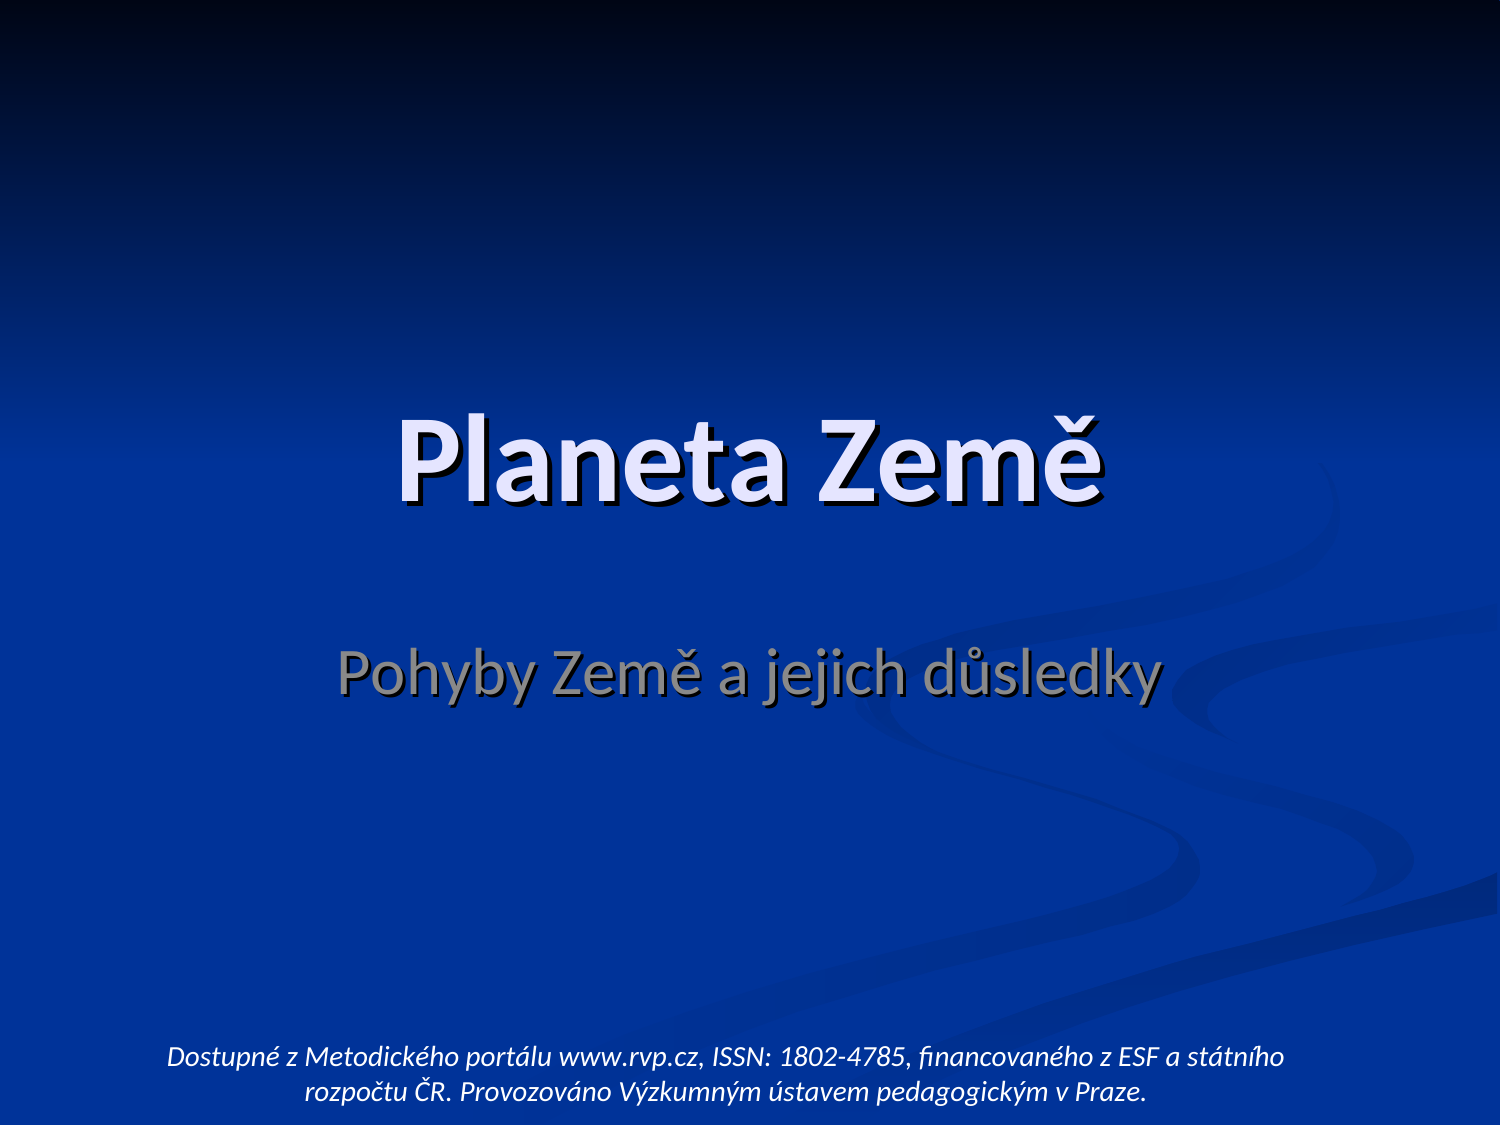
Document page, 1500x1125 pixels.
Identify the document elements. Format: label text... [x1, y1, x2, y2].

text_box Dostupné z Metodického portálu www.rvp.cz, ISSN: 1802-4785, financovaného z ESF a státního rozpočtu ČR. Provozováno Výzkumným ústavem pedagogickým v Praze. [105, 1042, 1348, 1103]
title Planeta Země [112, 349, 1388, 591]
text_box Pohyby Země a jejich důsledky [225, 636, 1275, 925]
